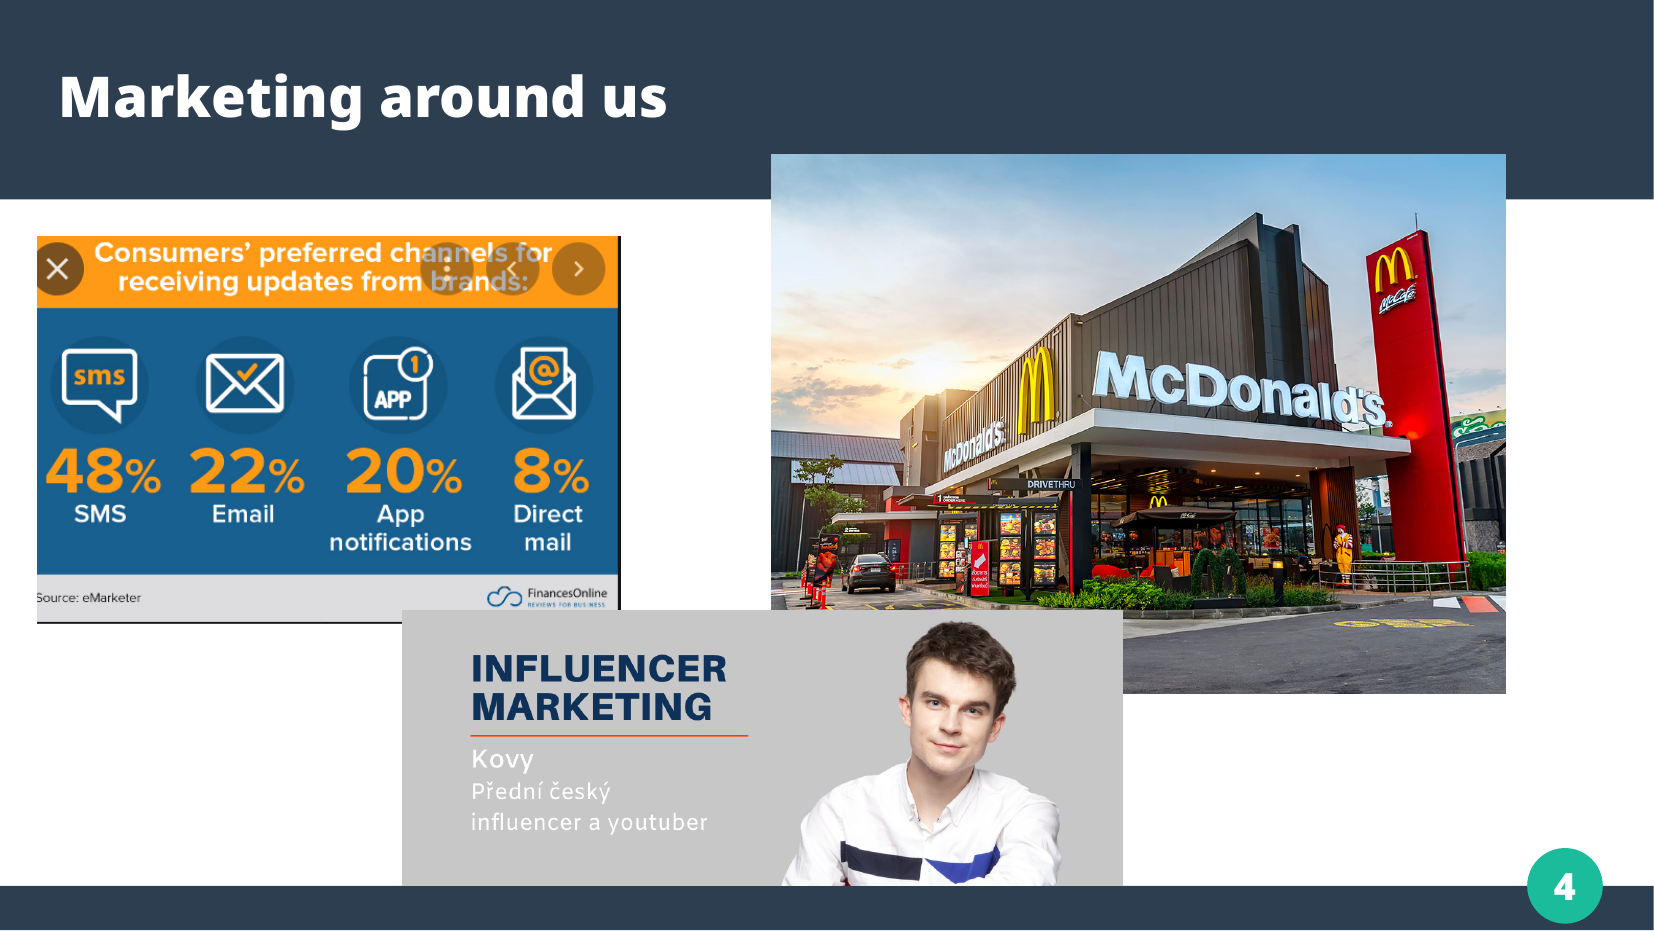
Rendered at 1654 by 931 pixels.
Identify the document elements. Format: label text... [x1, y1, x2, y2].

title Marketing around us [59, 37, 1595, 155]
picture [37, 154, 1506, 886]
